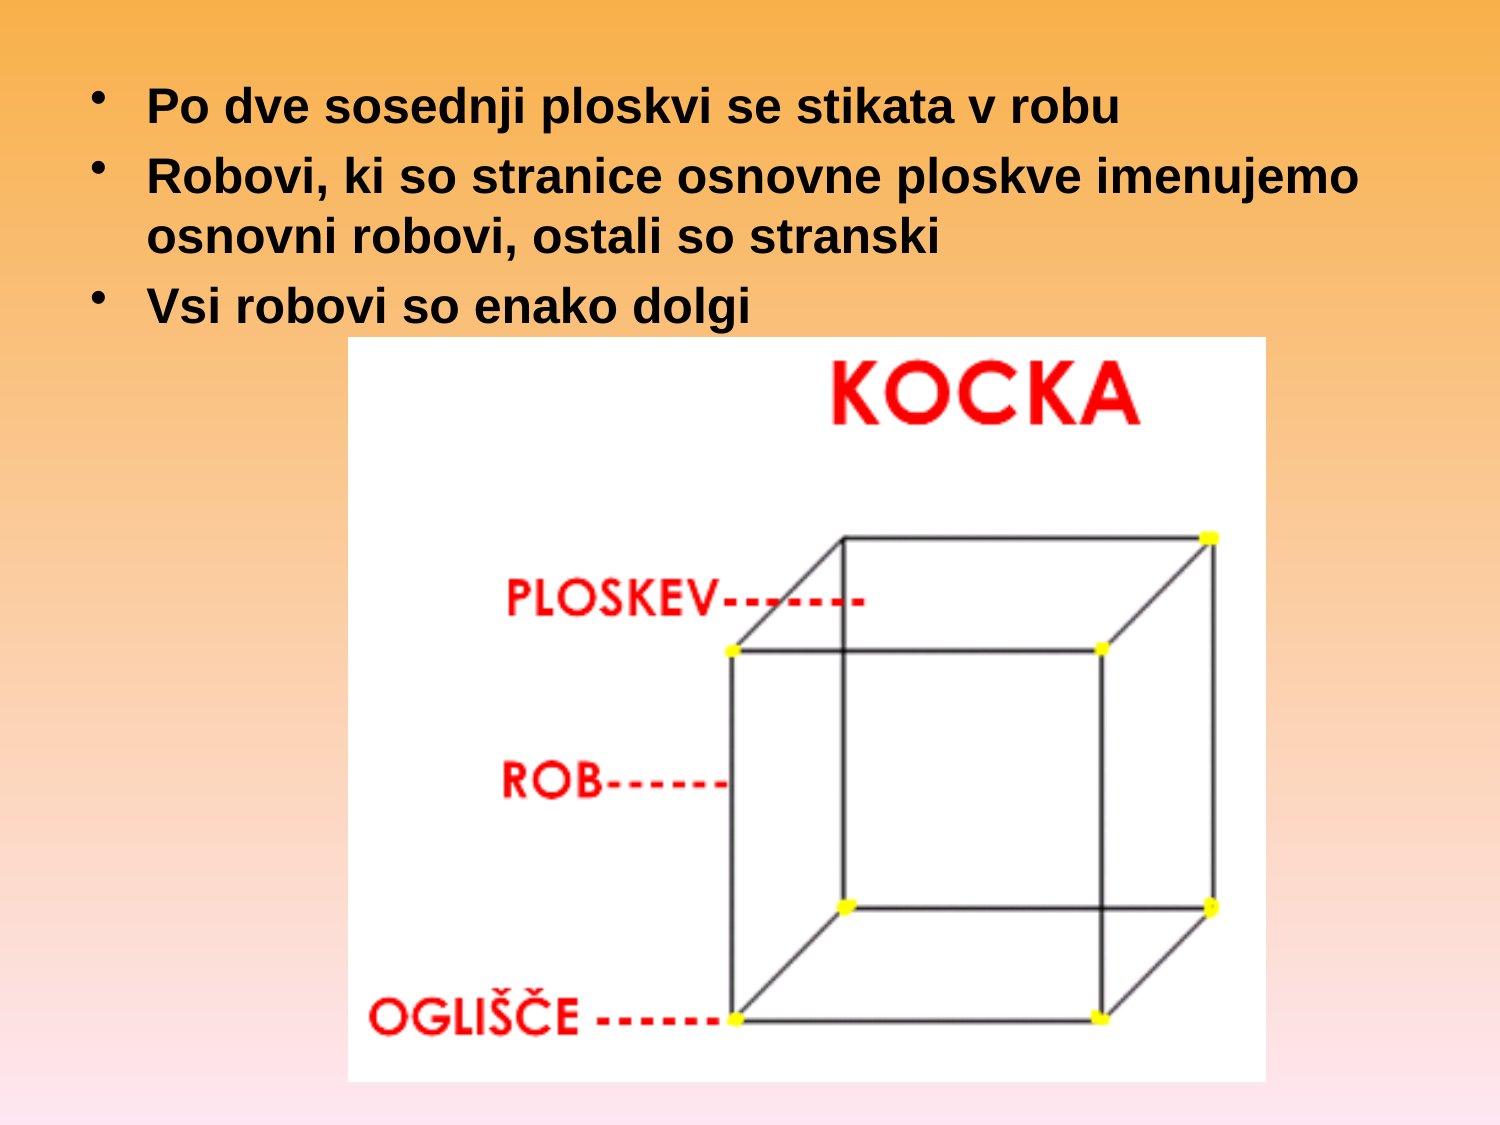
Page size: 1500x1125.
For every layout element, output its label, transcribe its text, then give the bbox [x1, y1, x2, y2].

picture [348, 337, 1266, 1082]
list Po dve sosednji ploskvi se stikata v robu Robovi, ki so stranice osnovne ploskve imenujemo osnovni robovi, ostali so stranski Vsi robovi so enako dolgi [75, 66, 1425, 1005]
